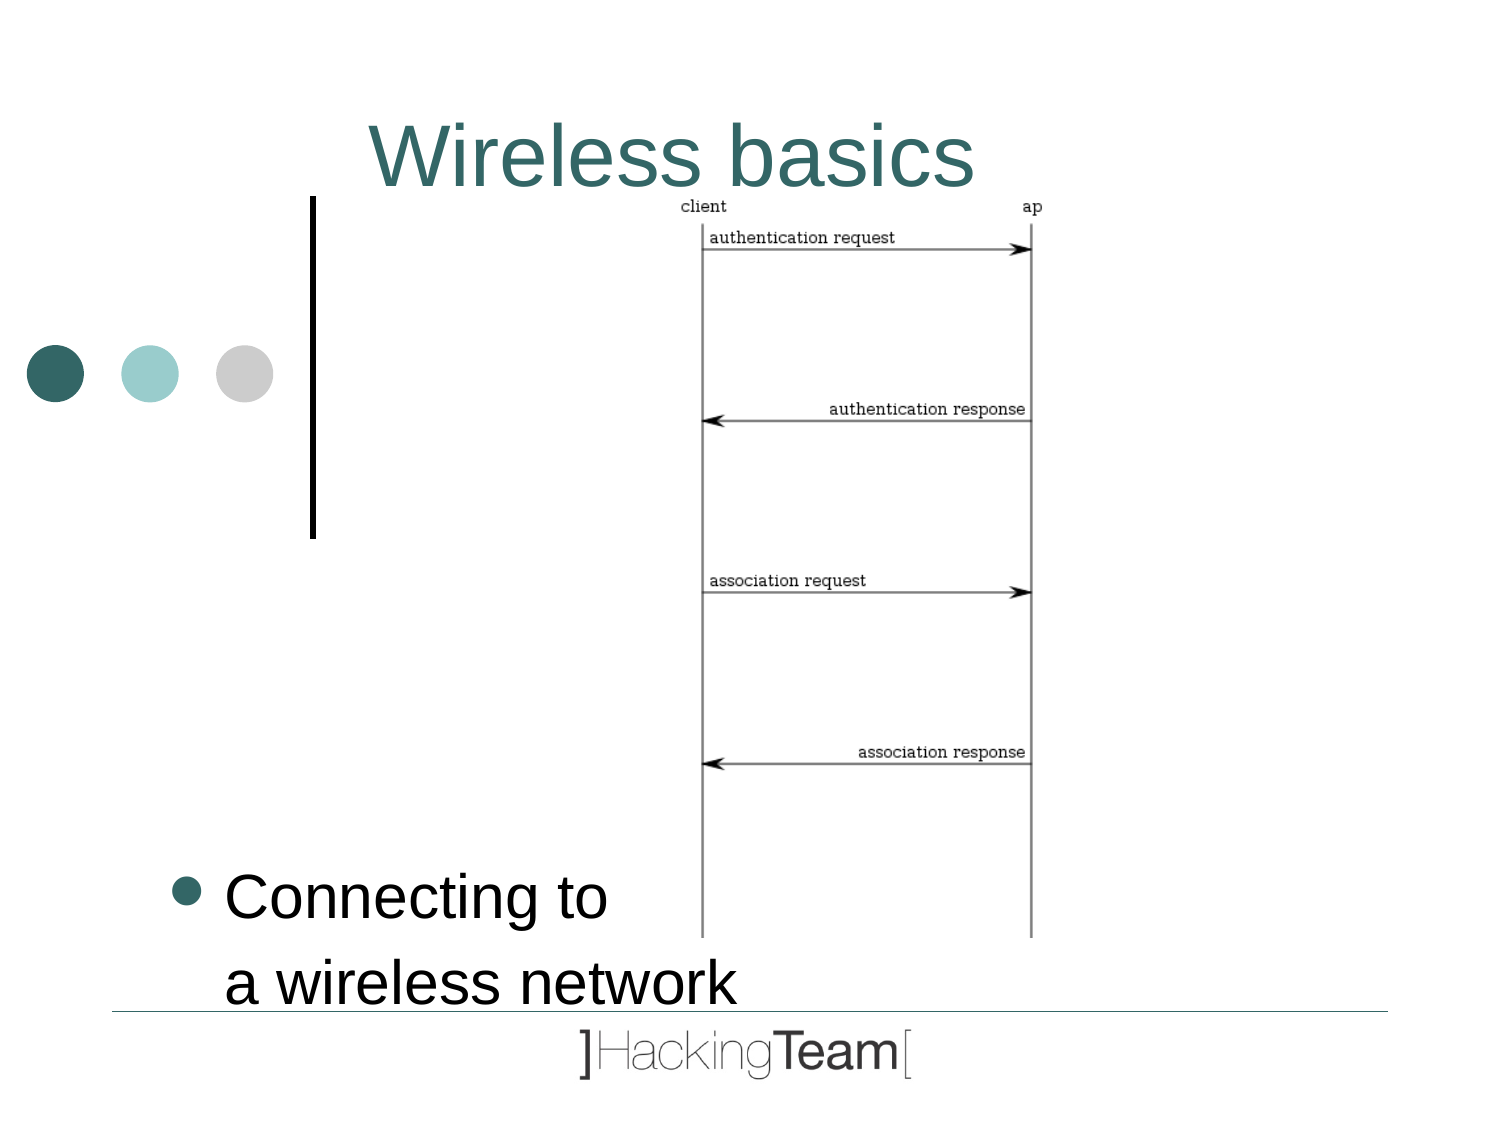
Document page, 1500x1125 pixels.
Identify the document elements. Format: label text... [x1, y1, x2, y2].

picture [574, 1023, 916, 1084]
picture [637, 187, 1426, 938]
title Wireless basics [249, 38, 1401, 275]
list Connecting to a wireless network [49, 862, 1201, 1018]
